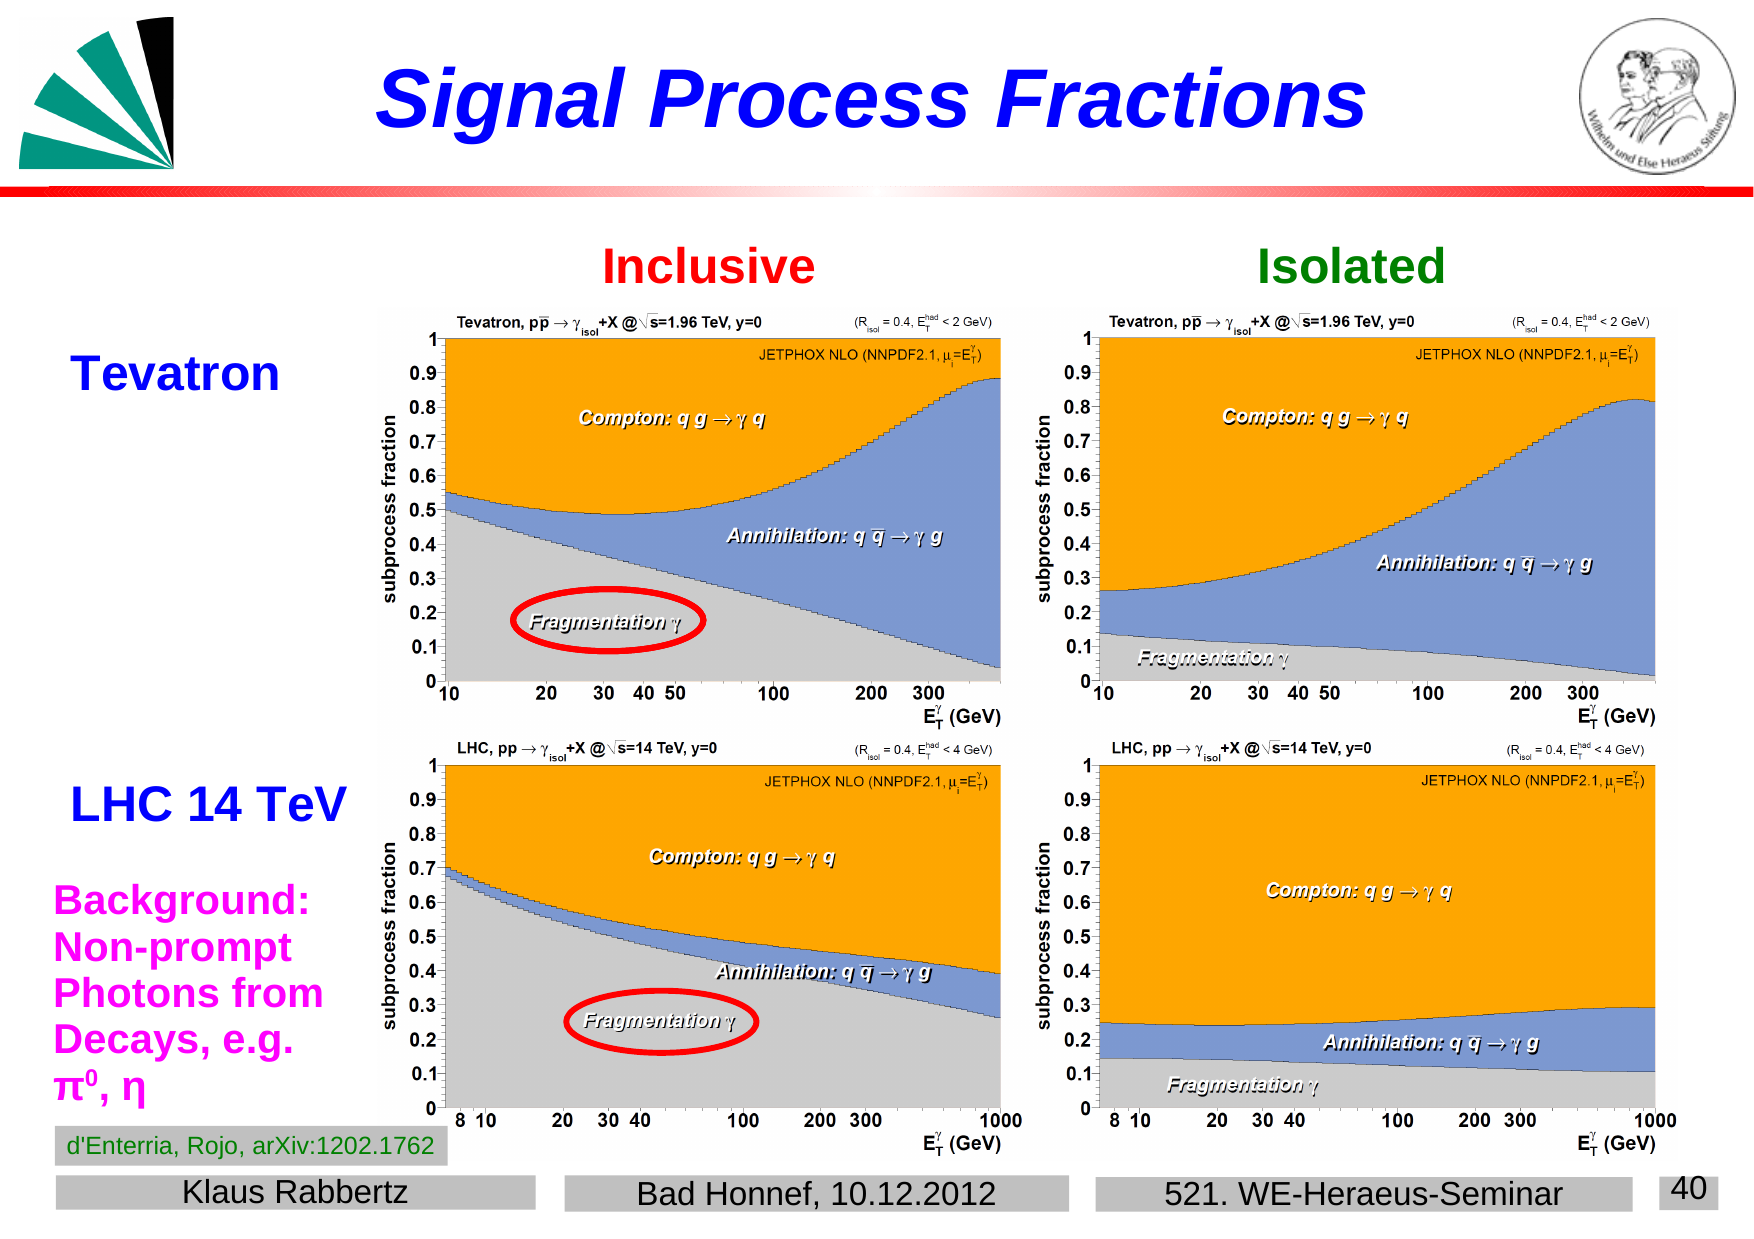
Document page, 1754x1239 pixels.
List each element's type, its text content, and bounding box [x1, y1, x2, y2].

picture [19, 17, 174, 171]
text_box Isolated [1245, 232, 1459, 301]
title Signal Process Fractions [220, 22, 1525, 207]
text_box d'Enterria, Rojo, arXiv:1202.1762 [54, 1125, 448, 1166]
text_box Inclusive [590, 232, 829, 301]
text_box Background: Non-prompt Photons from Decays, e.g. π0, η [41, 870, 337, 1116]
picture [377, 307, 1678, 1161]
text_box LHC 14 TeV [58, 770, 360, 838]
picture [1579, 18, 1736, 175]
text_box Tevatron [58, 339, 294, 407]
